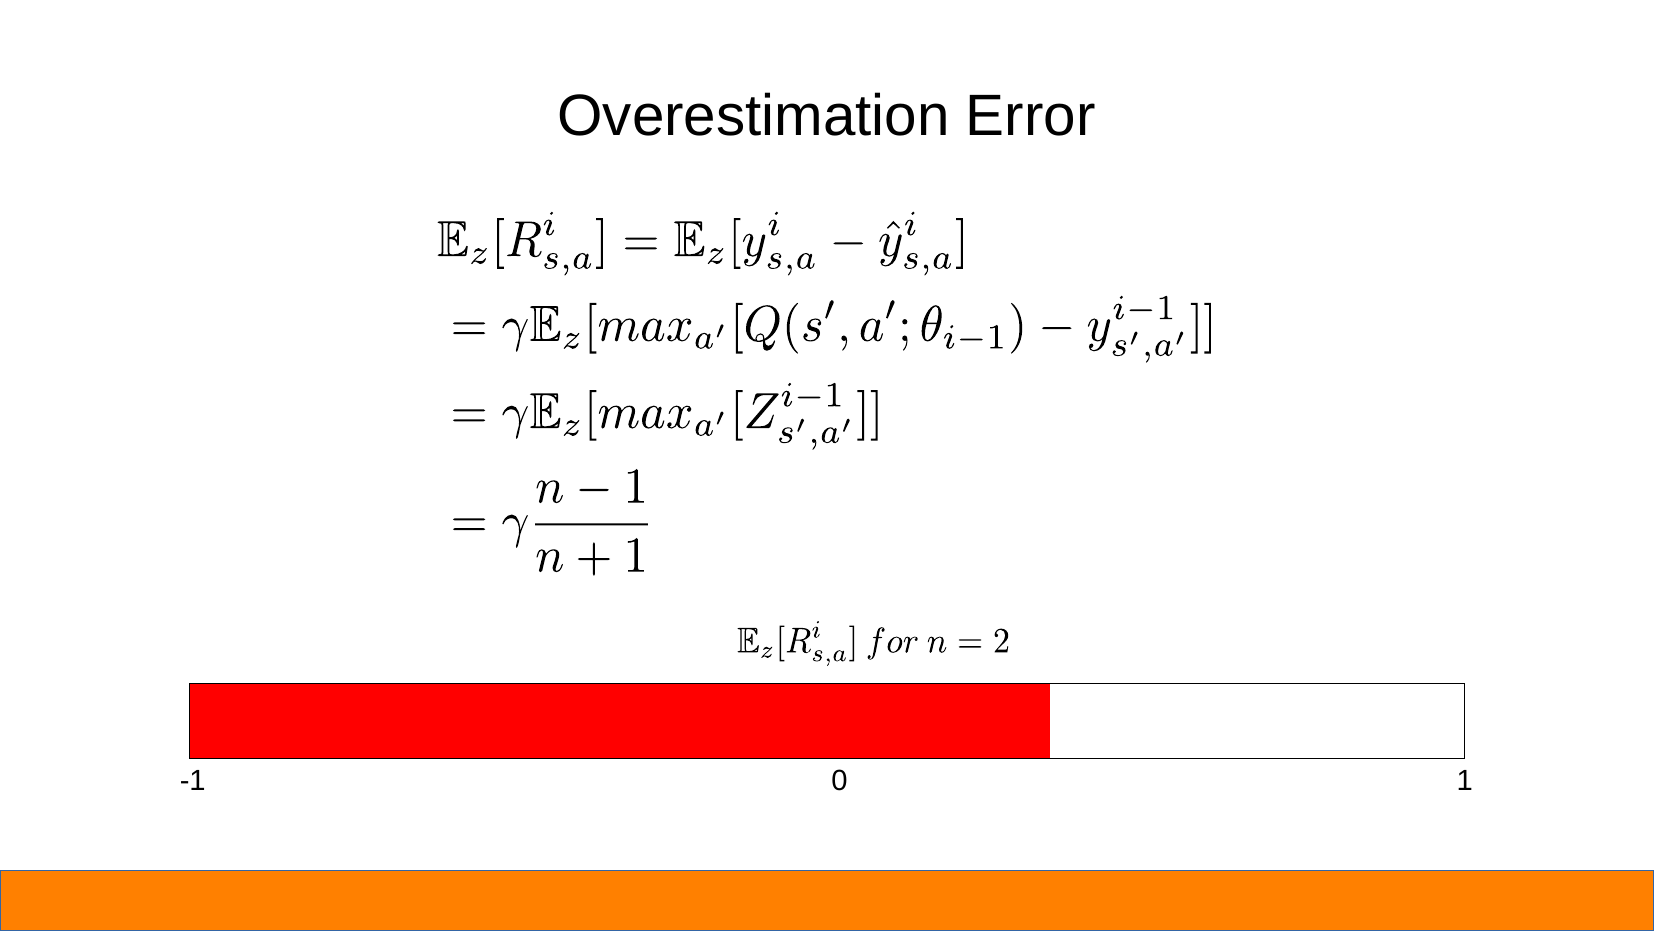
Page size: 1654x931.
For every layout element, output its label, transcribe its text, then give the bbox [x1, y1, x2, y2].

text_box Overestimation Error [199, 75, 1454, 166]
text_box [0, 870, 1654, 931]
picture [737, 621, 1011, 667]
picture [436, 211, 1217, 576]
text_box [190, 684, 1050, 756]
text_box -1 0 1 [165, 756, 1501, 837]
